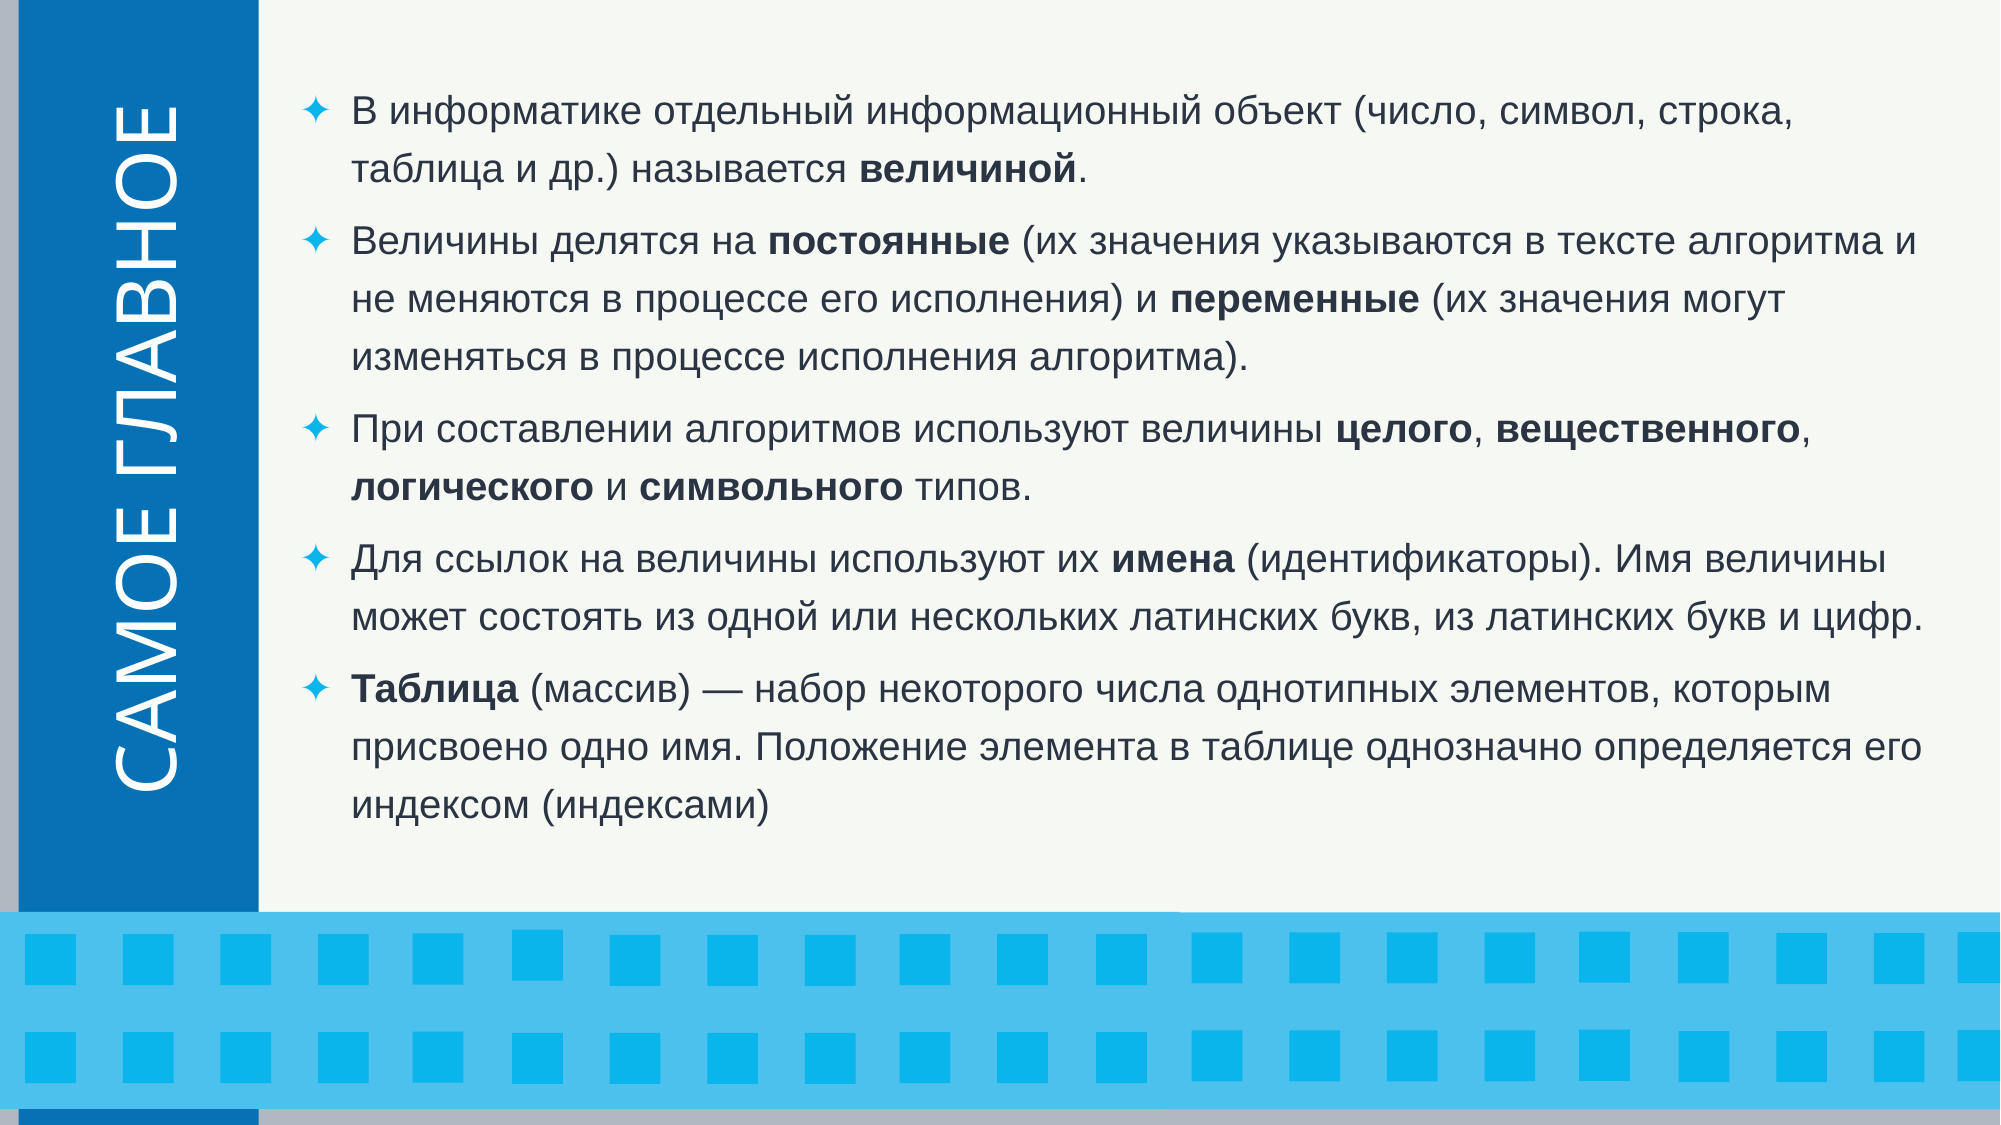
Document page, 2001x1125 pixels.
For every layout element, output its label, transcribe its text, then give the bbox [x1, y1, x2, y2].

list В информатике отдельный информационный объект (число, символ, строка, таблица и др.) называется величиной. Величины делятся на постоянные (их значения указываются в тексте алгоритма и не меняются в процессе его исполнения) и переменные (их значения могут изменяться в процессе исполнения алгоритма). При составлении алгоритмов используют величины целого, вещественного, логического и символьного типов. Для ссылок на величины используют их имена (идентификаторы). Имя величины может состоять из одной или нескольких латинских букв, из латинских букв и цифр. Таблица (массив) — набор некоторого числа однотипных элементов, которым присвоено одно имя. Положение элемента в таблице однозначно определяется его индексом (индексами) [284, 67, 1958, 885]
